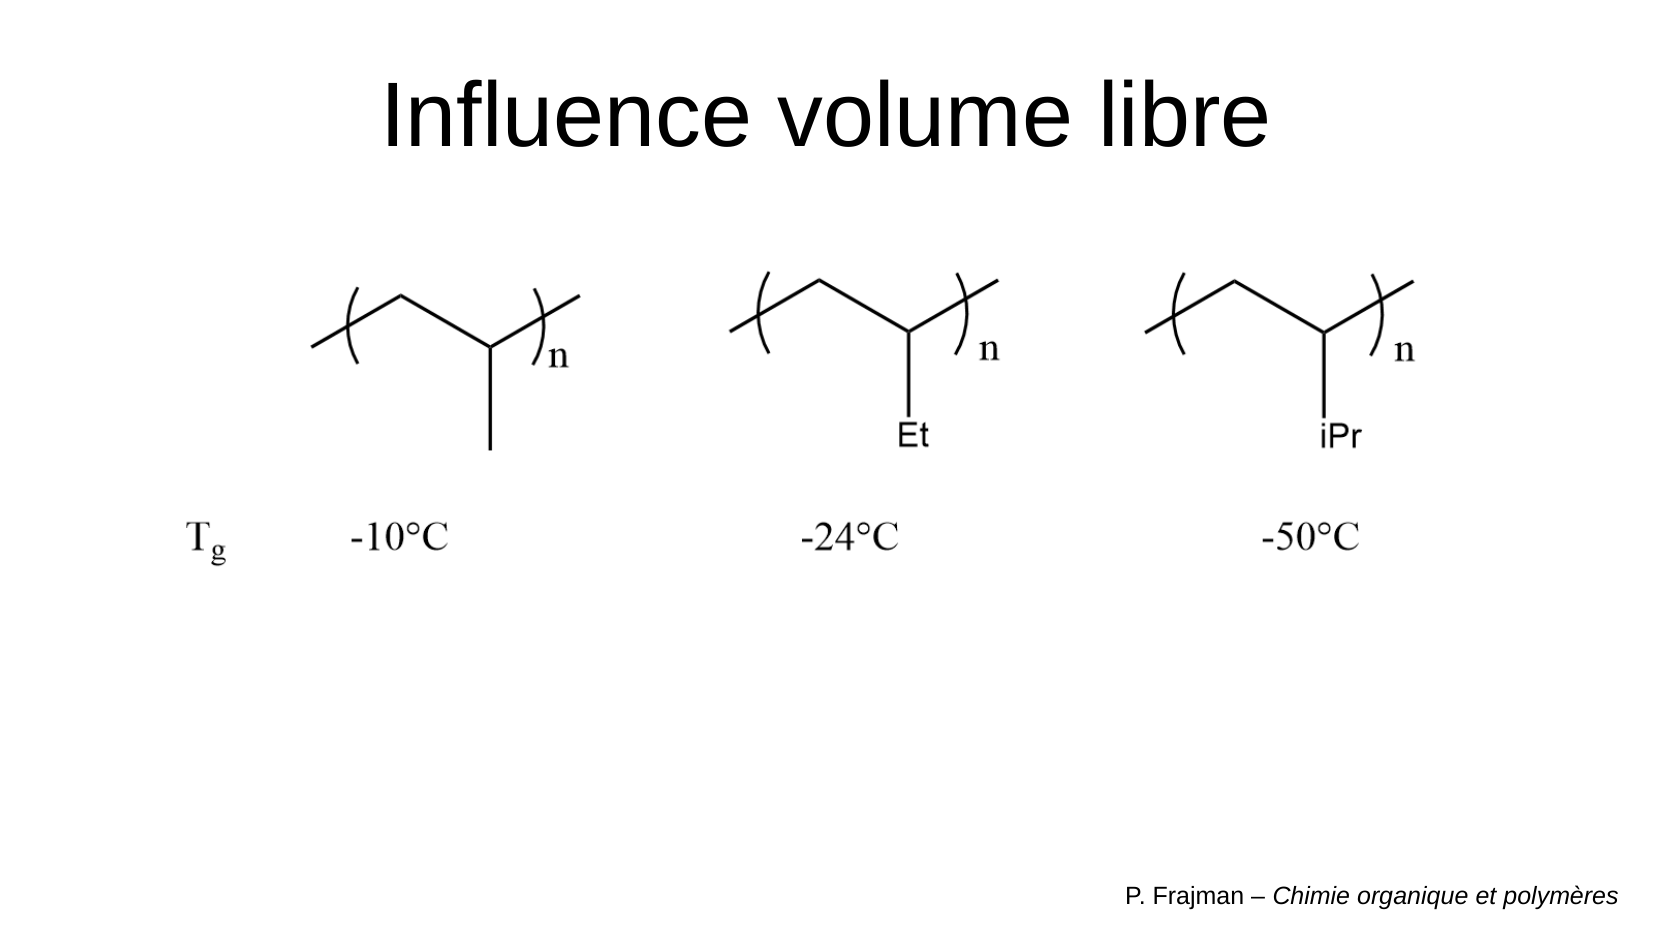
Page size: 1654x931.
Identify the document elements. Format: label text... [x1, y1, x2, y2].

title Influence volume libre [82, 37, 1571, 193]
picture [146, 221, 1489, 591]
text_box P. Frajman – Chimie organique et polymères [1110, 874, 1635, 918]
